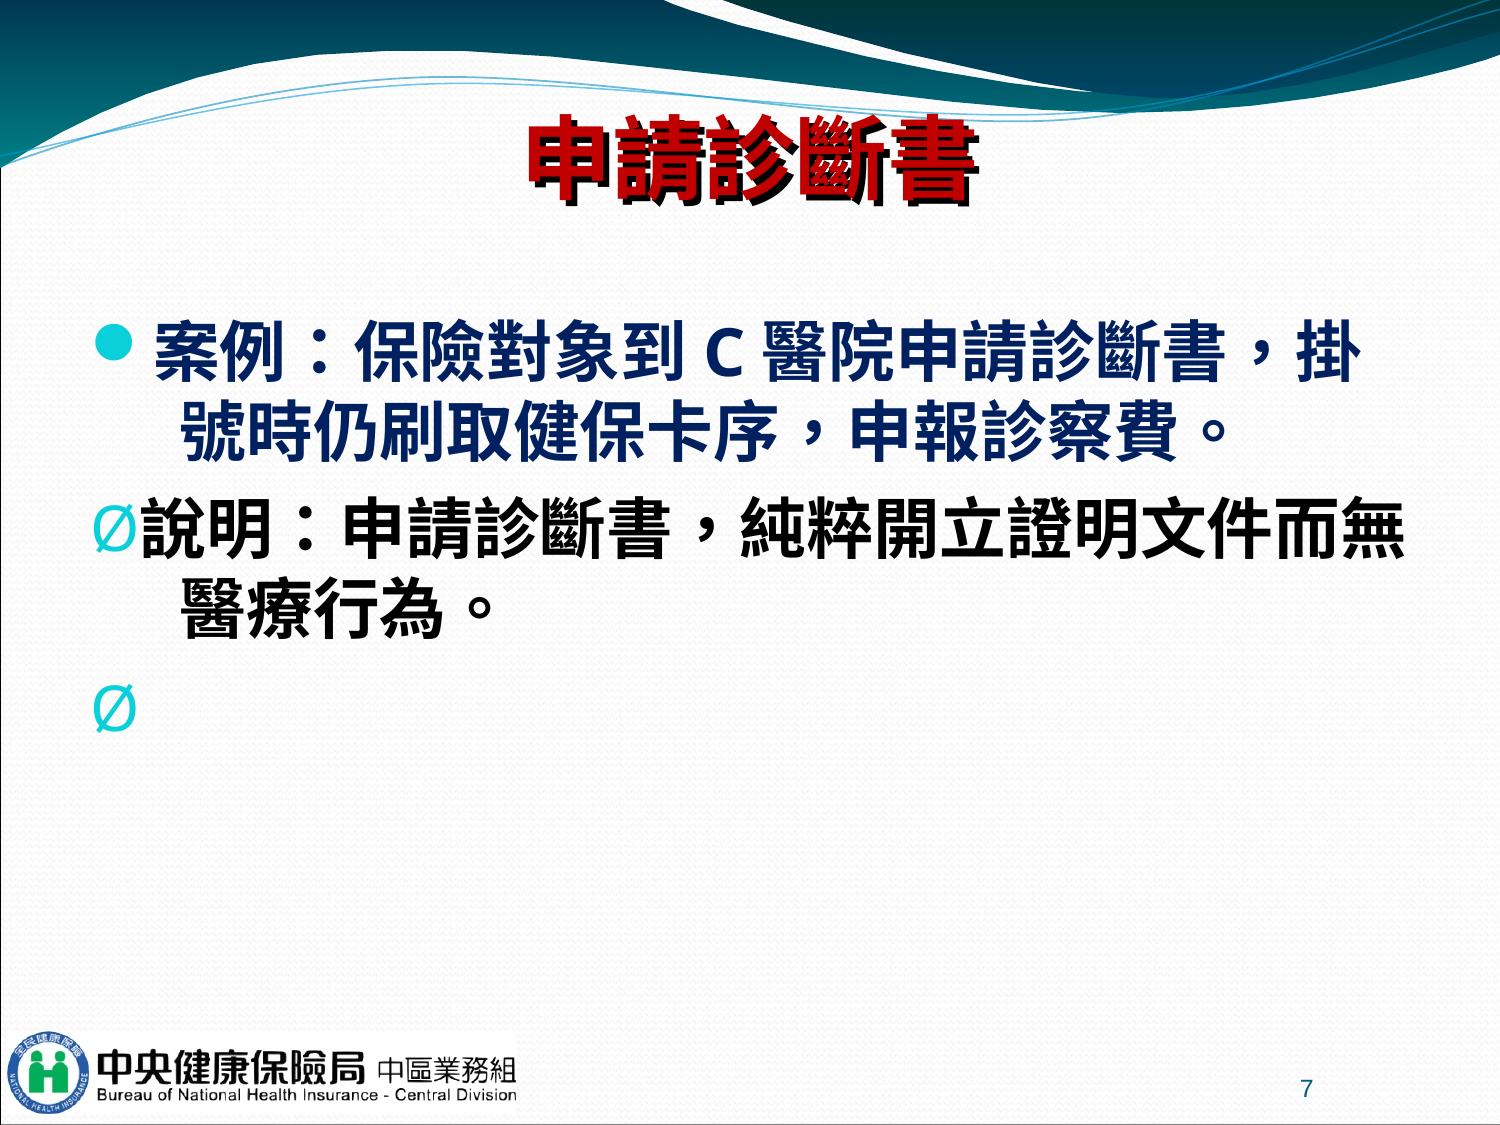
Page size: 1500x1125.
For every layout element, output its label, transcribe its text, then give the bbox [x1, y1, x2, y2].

title 申請診斷書 [75, 58, 1426, 247]
list 案例：保險對象到C醫院申請診斷書，掛號時仍刷取健保卡序，申報診察費。 說明：申請診斷書，純粹開立證明文件而無醫療行為。 [75, 302, 1426, 728]
text_box [1299, 1042, 1426, 1103]
